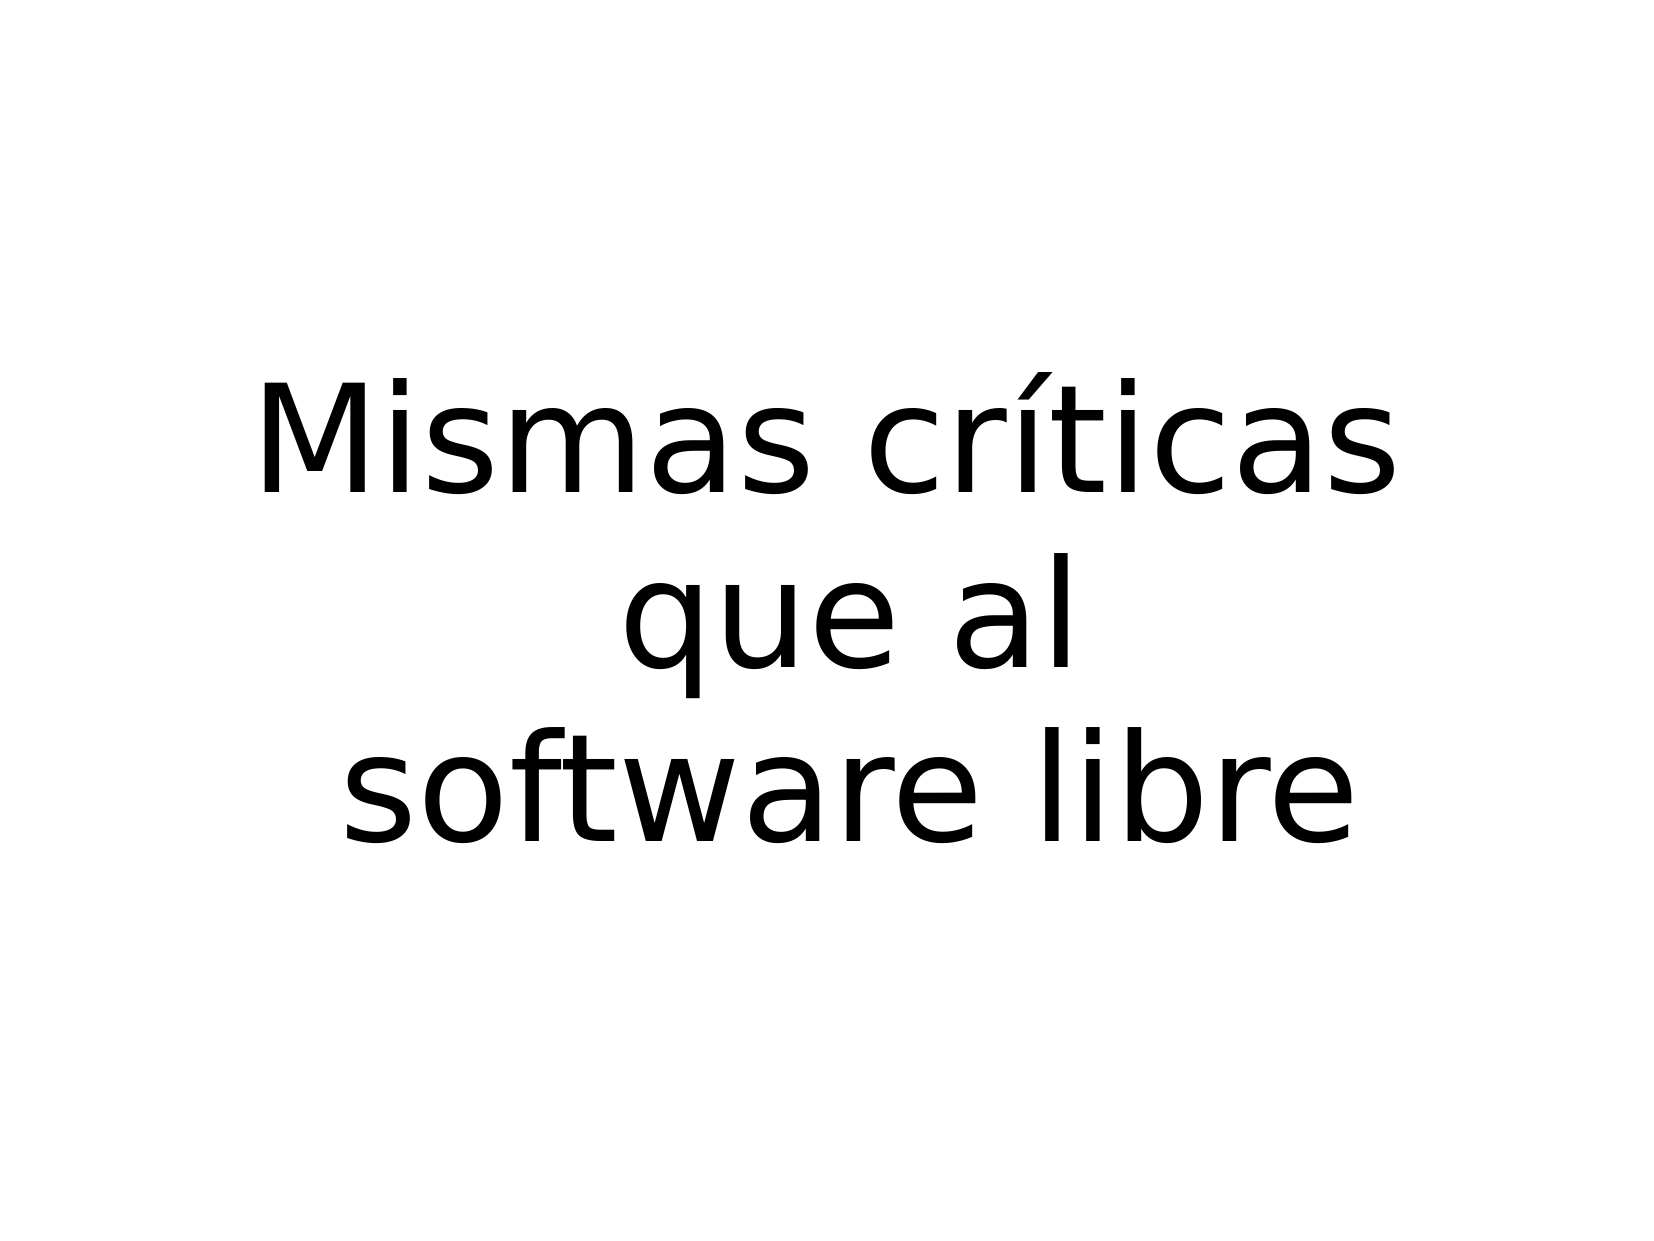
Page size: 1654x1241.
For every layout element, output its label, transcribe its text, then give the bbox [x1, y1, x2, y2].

title Mismas críticas que al software libre [82, 56, 1571, 1174]
